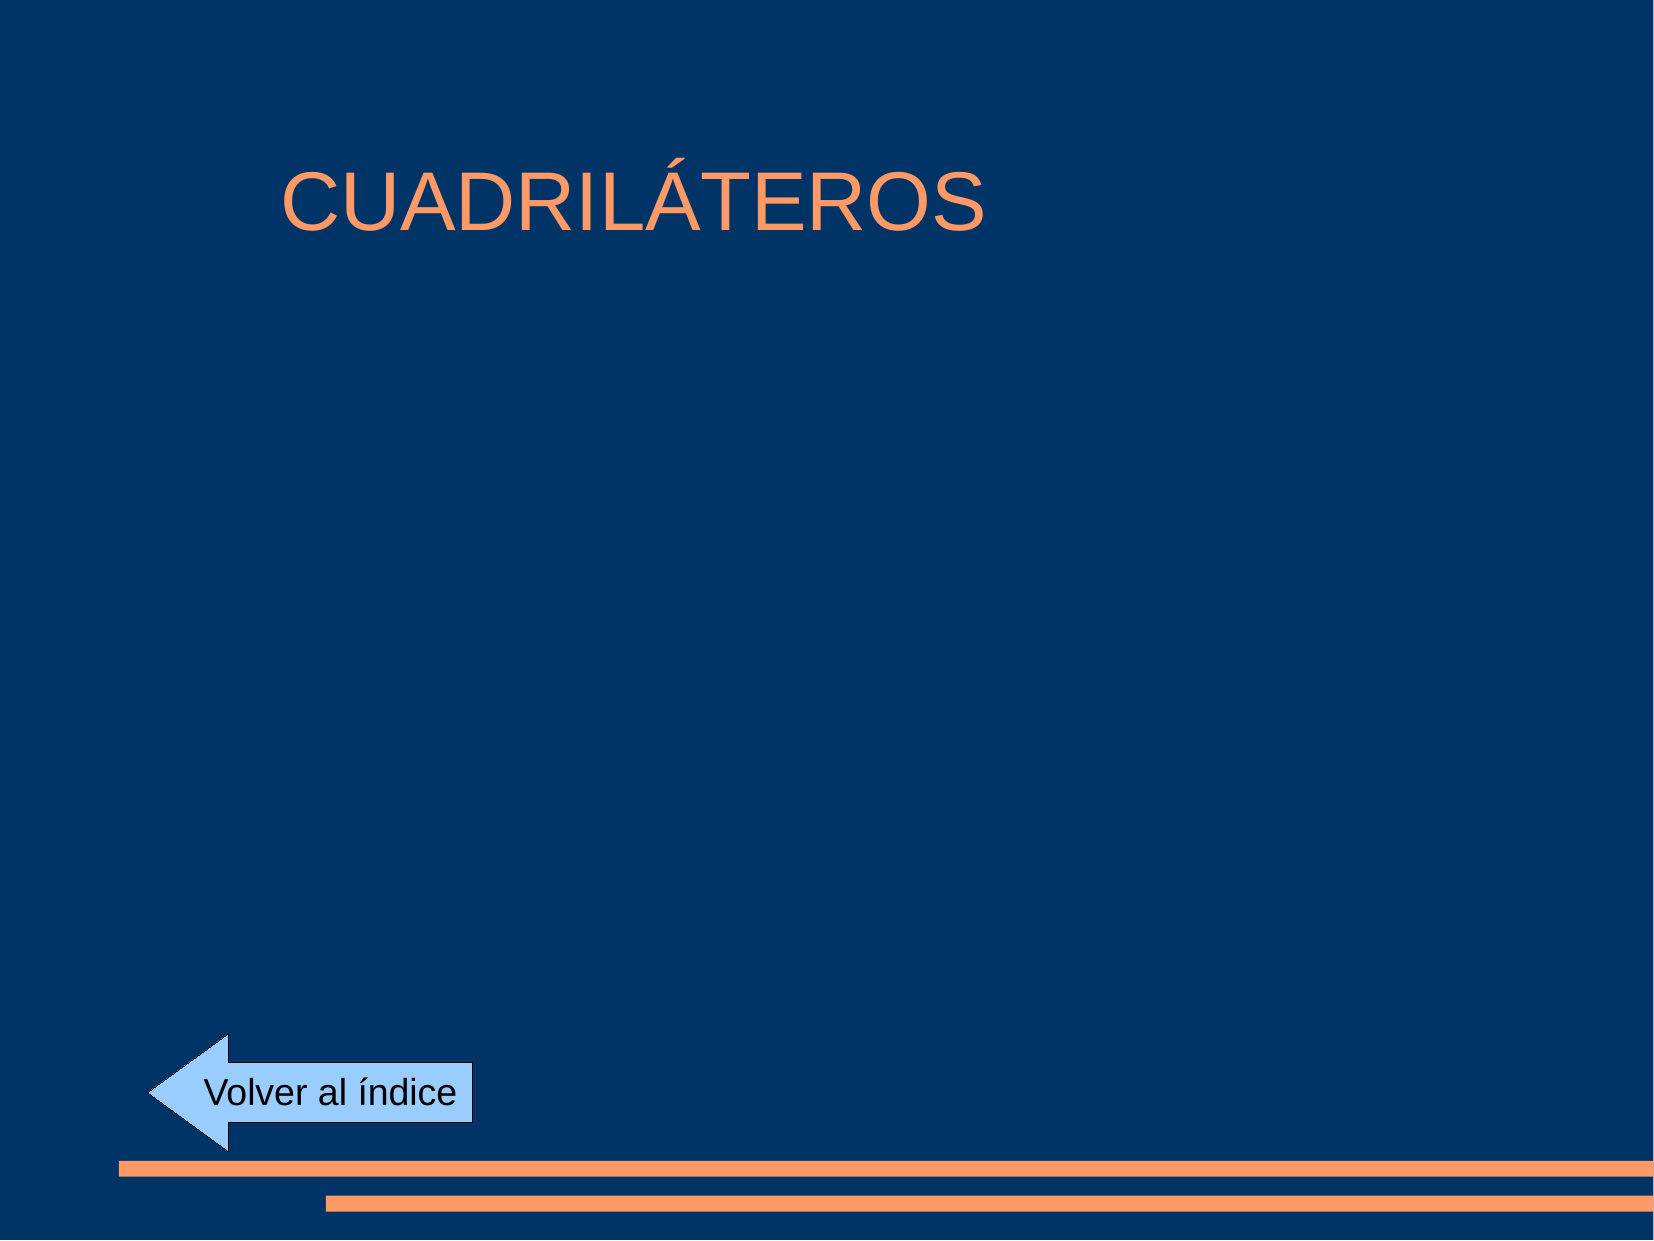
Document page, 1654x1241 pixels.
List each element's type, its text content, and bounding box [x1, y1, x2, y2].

text_box CUADRILÁTEROS [265, 147, 1152, 256]
text_box Volver al índice [147, 1033, 473, 1152]
